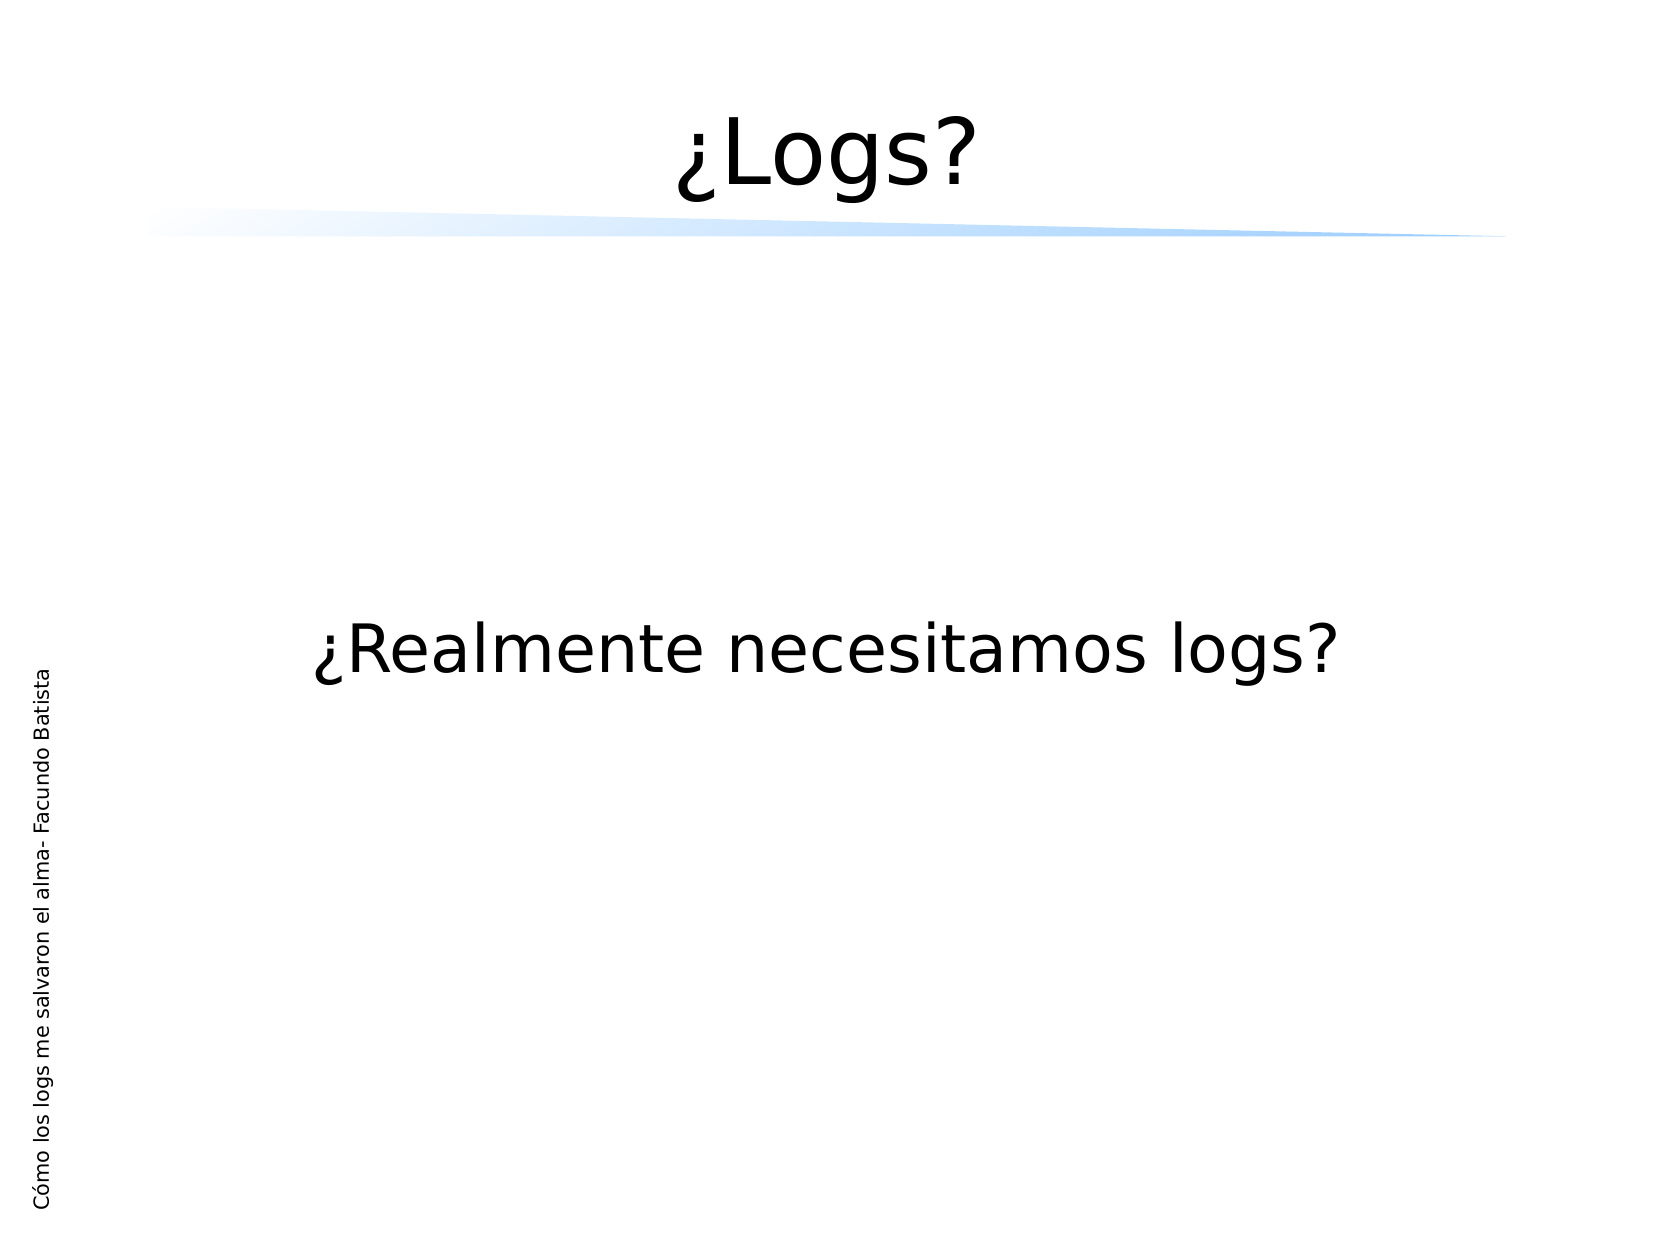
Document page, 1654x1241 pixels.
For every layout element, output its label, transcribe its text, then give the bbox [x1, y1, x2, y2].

title ¿Logs? [82, 56, 1571, 250]
subtitle ¿Realmente necesitamos logs? [82, 290, 1571, 1010]
